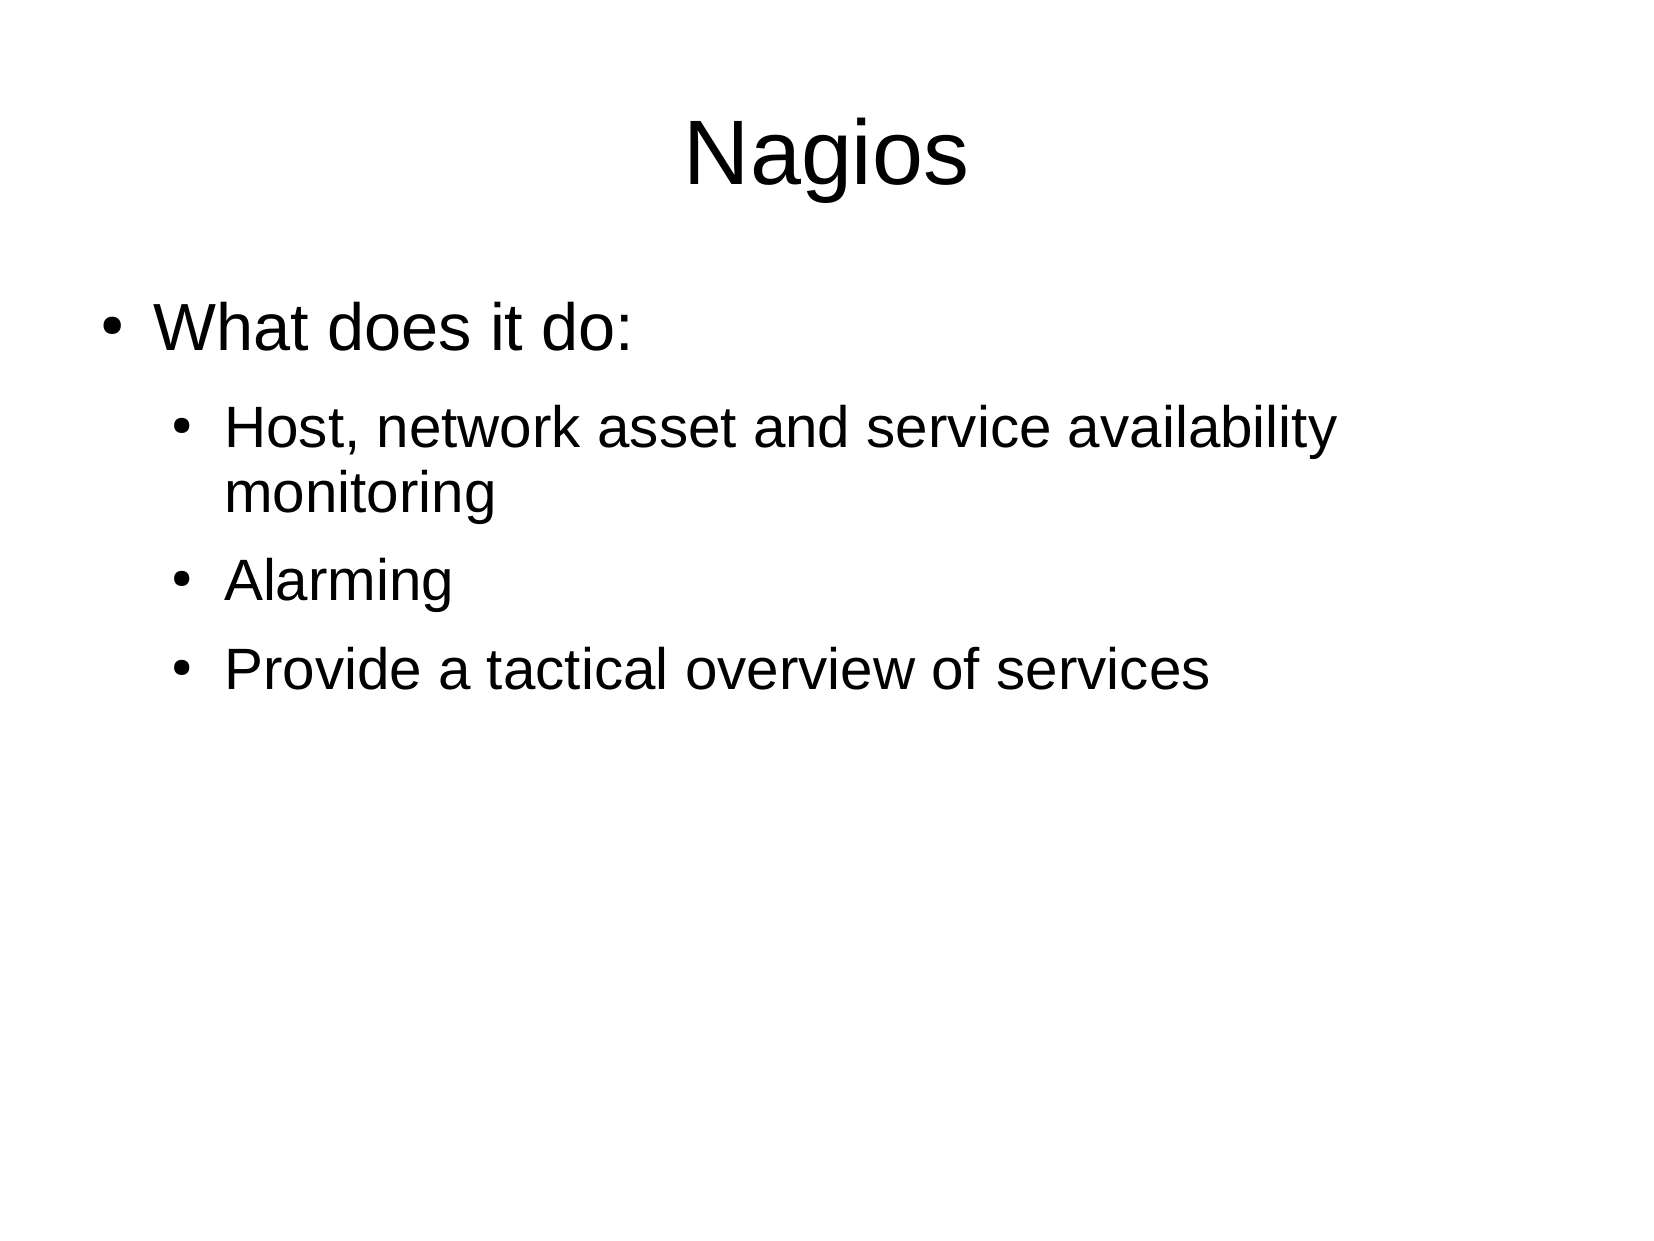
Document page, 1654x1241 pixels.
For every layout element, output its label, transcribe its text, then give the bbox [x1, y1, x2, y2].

list What does it do: Host, network asset and service availability monitoring Alarming Provide a tactical overview of services [82, 290, 1571, 1109]
title Nagios [82, 49, 1571, 257]
